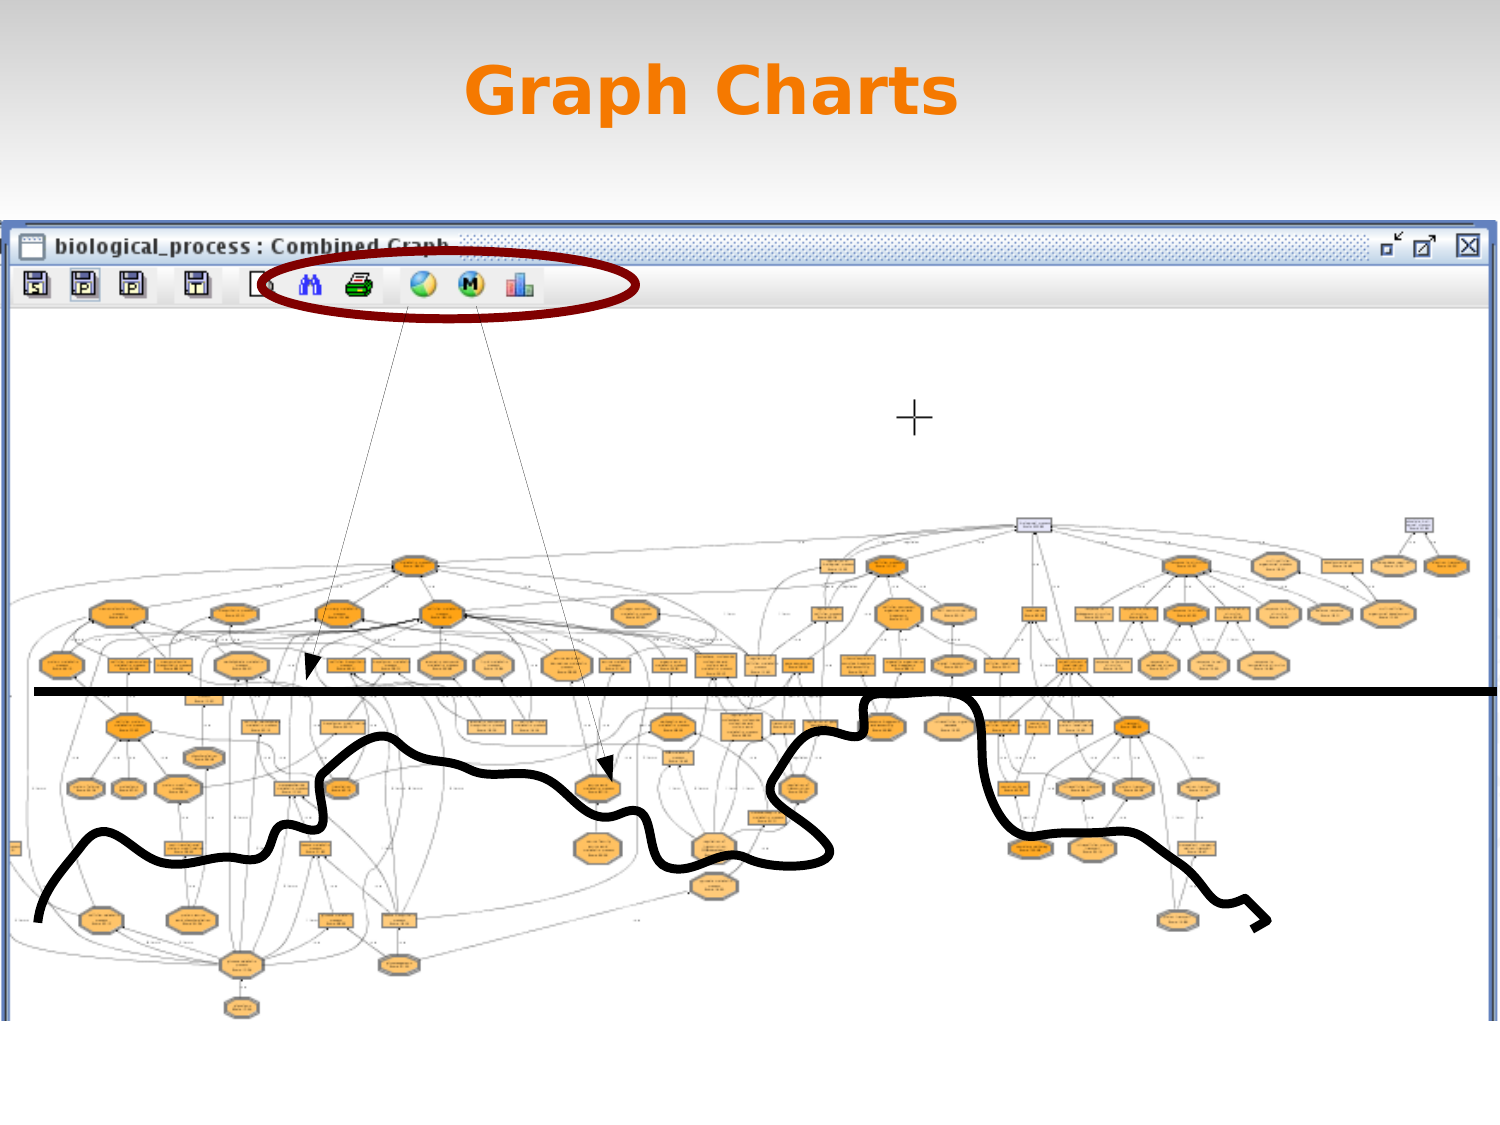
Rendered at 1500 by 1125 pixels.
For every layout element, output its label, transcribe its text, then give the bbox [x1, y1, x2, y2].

title Graph Charts [44, 29, 1380, 155]
picture [0, 220, 1500, 1021]
